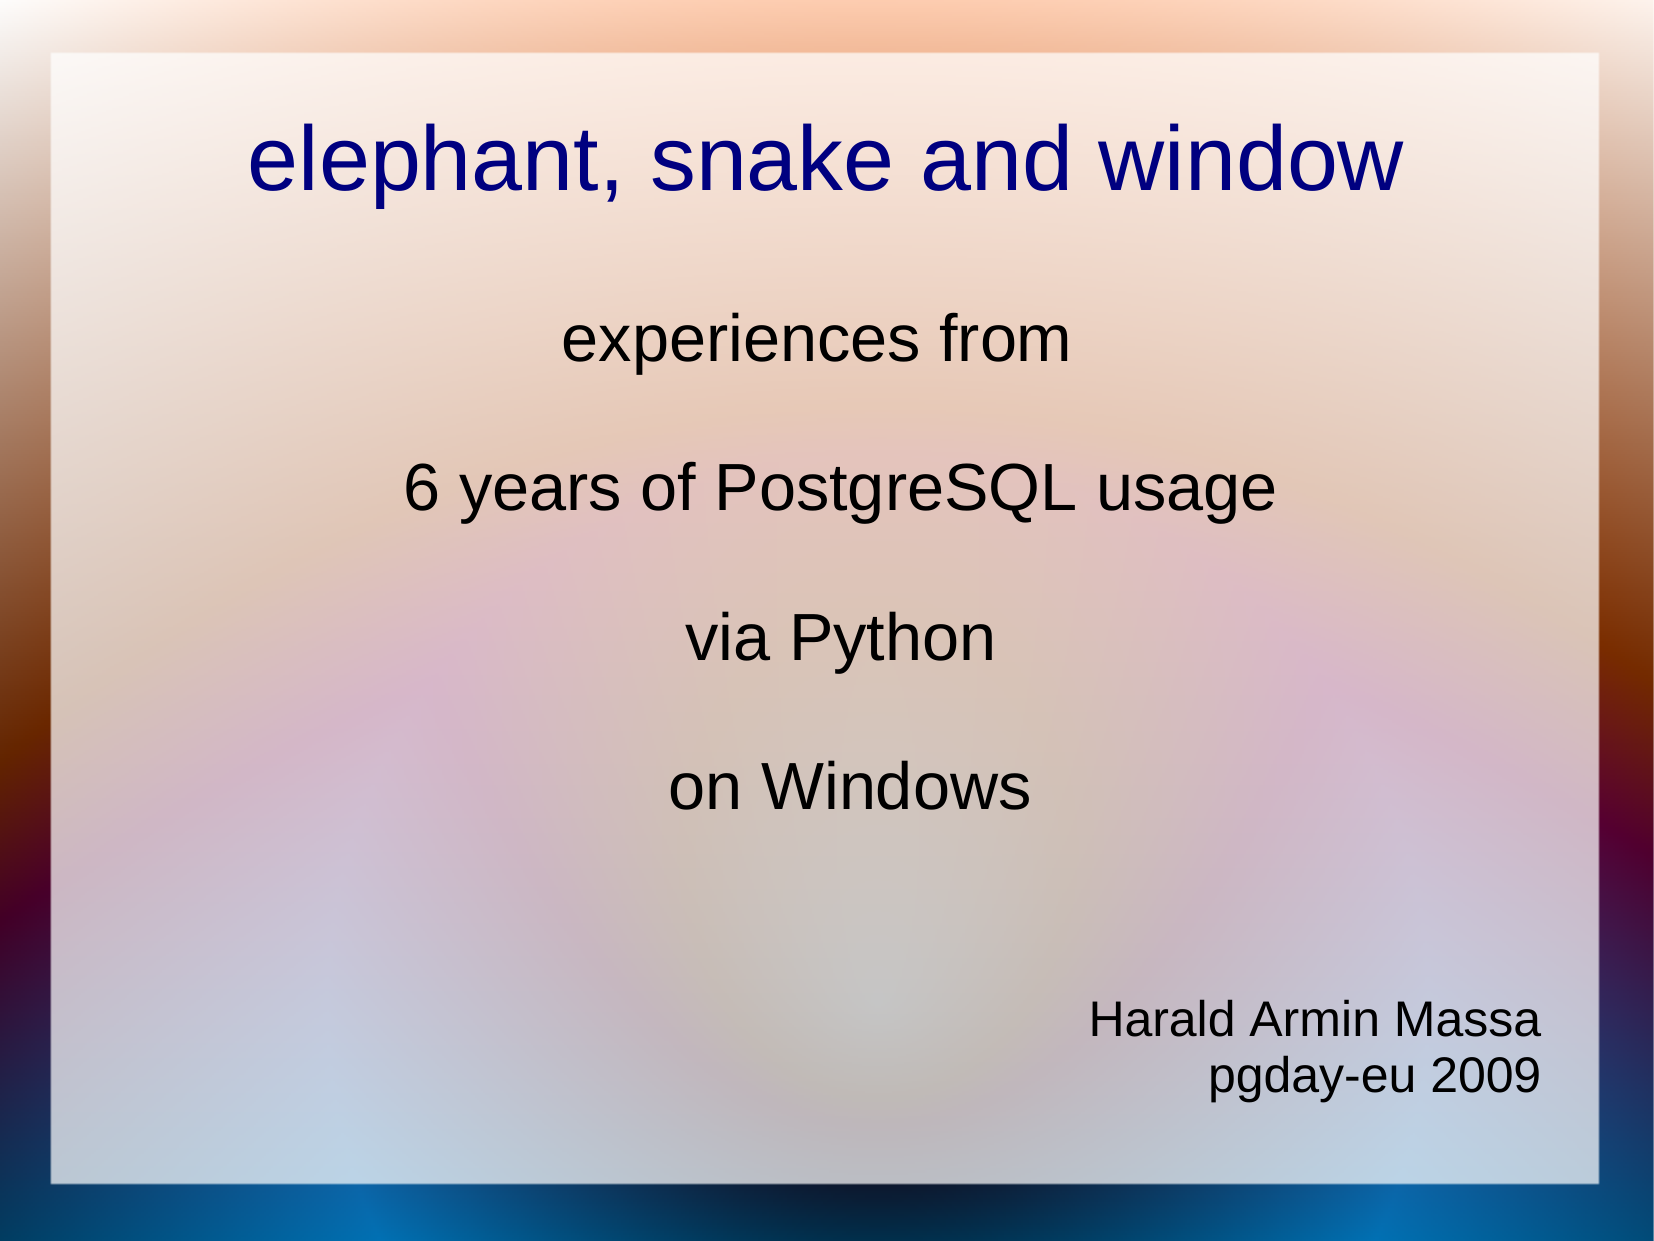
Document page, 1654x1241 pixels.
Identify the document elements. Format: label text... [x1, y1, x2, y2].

title elephant, snake and window [82, 55, 1571, 263]
subtitle experiences from 6 years of PostgreSQL usage via Python on Windows Harald Armin Massa pgday-eu 2009 [88, 263, 1542, 1216]
picture [0, 0, 1654, 1241]
